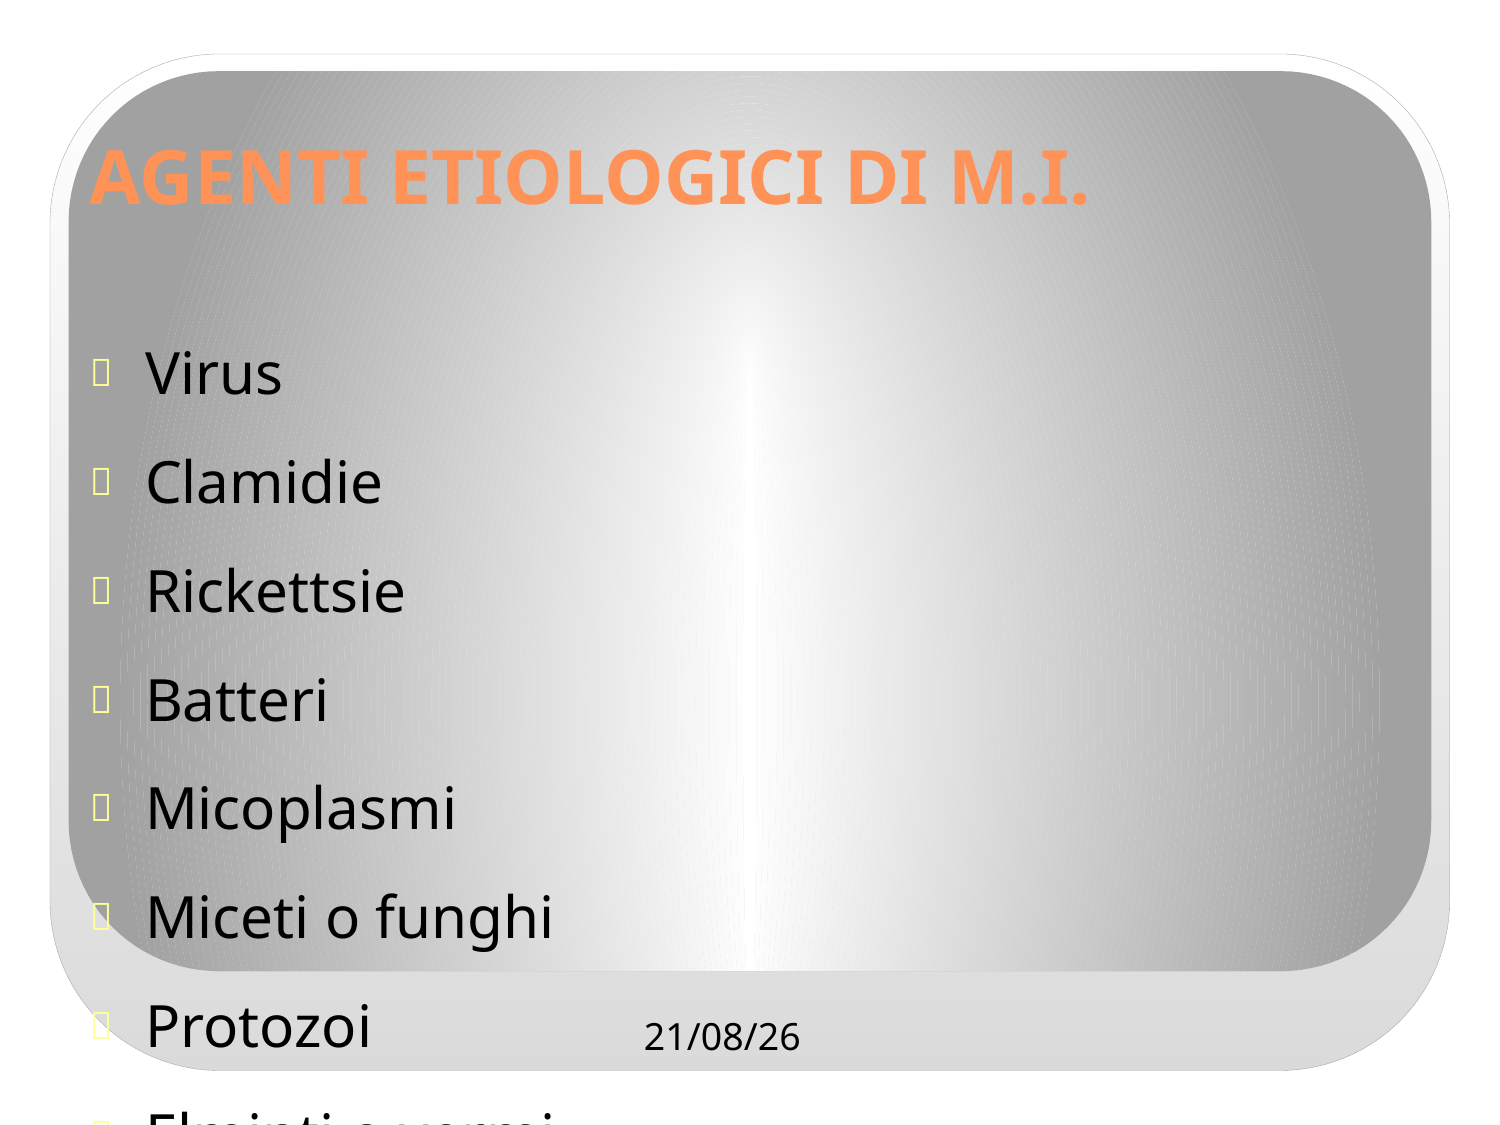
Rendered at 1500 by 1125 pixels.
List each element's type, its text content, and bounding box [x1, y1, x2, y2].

list Virus Clamidie Rickettsie Batteri Micoplasmi Miceti o funghi Protozoi Elminti o vermi [75, 324, 1425, 1002]
title AGENTI ETIOLOGICI DI M.I. [75, 62, 1425, 288]
